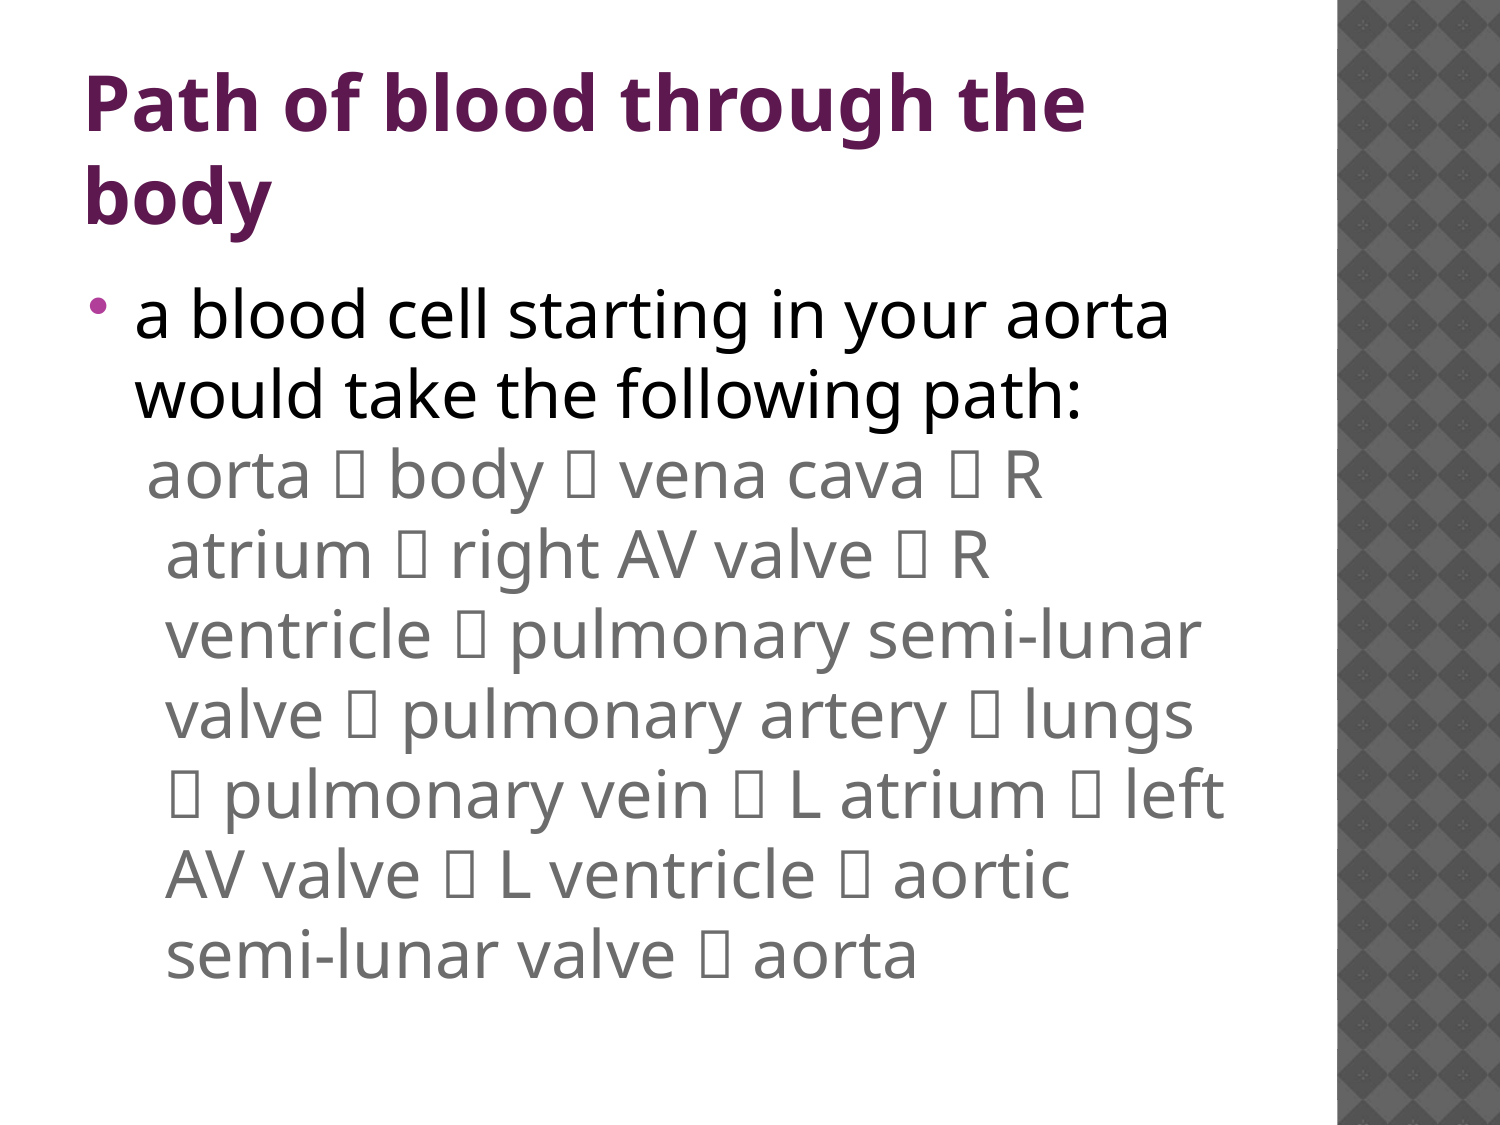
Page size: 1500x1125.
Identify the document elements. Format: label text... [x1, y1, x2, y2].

list a blood cell starting in your aorta would take the following path: aorta  body  vena cava  R atrium  right AV valve  R ventricle  pulmonary semi-lunar valve  pulmonary artery  lungs  pulmonary vein  L atrium  left AV valve  L ventricle  aortic semi-lunar valve  aorta [75, 264, 1263, 1060]
picture [1337, 0, 1500, 1125]
title Path of blood through the body [75, 52, 1263, 240]
